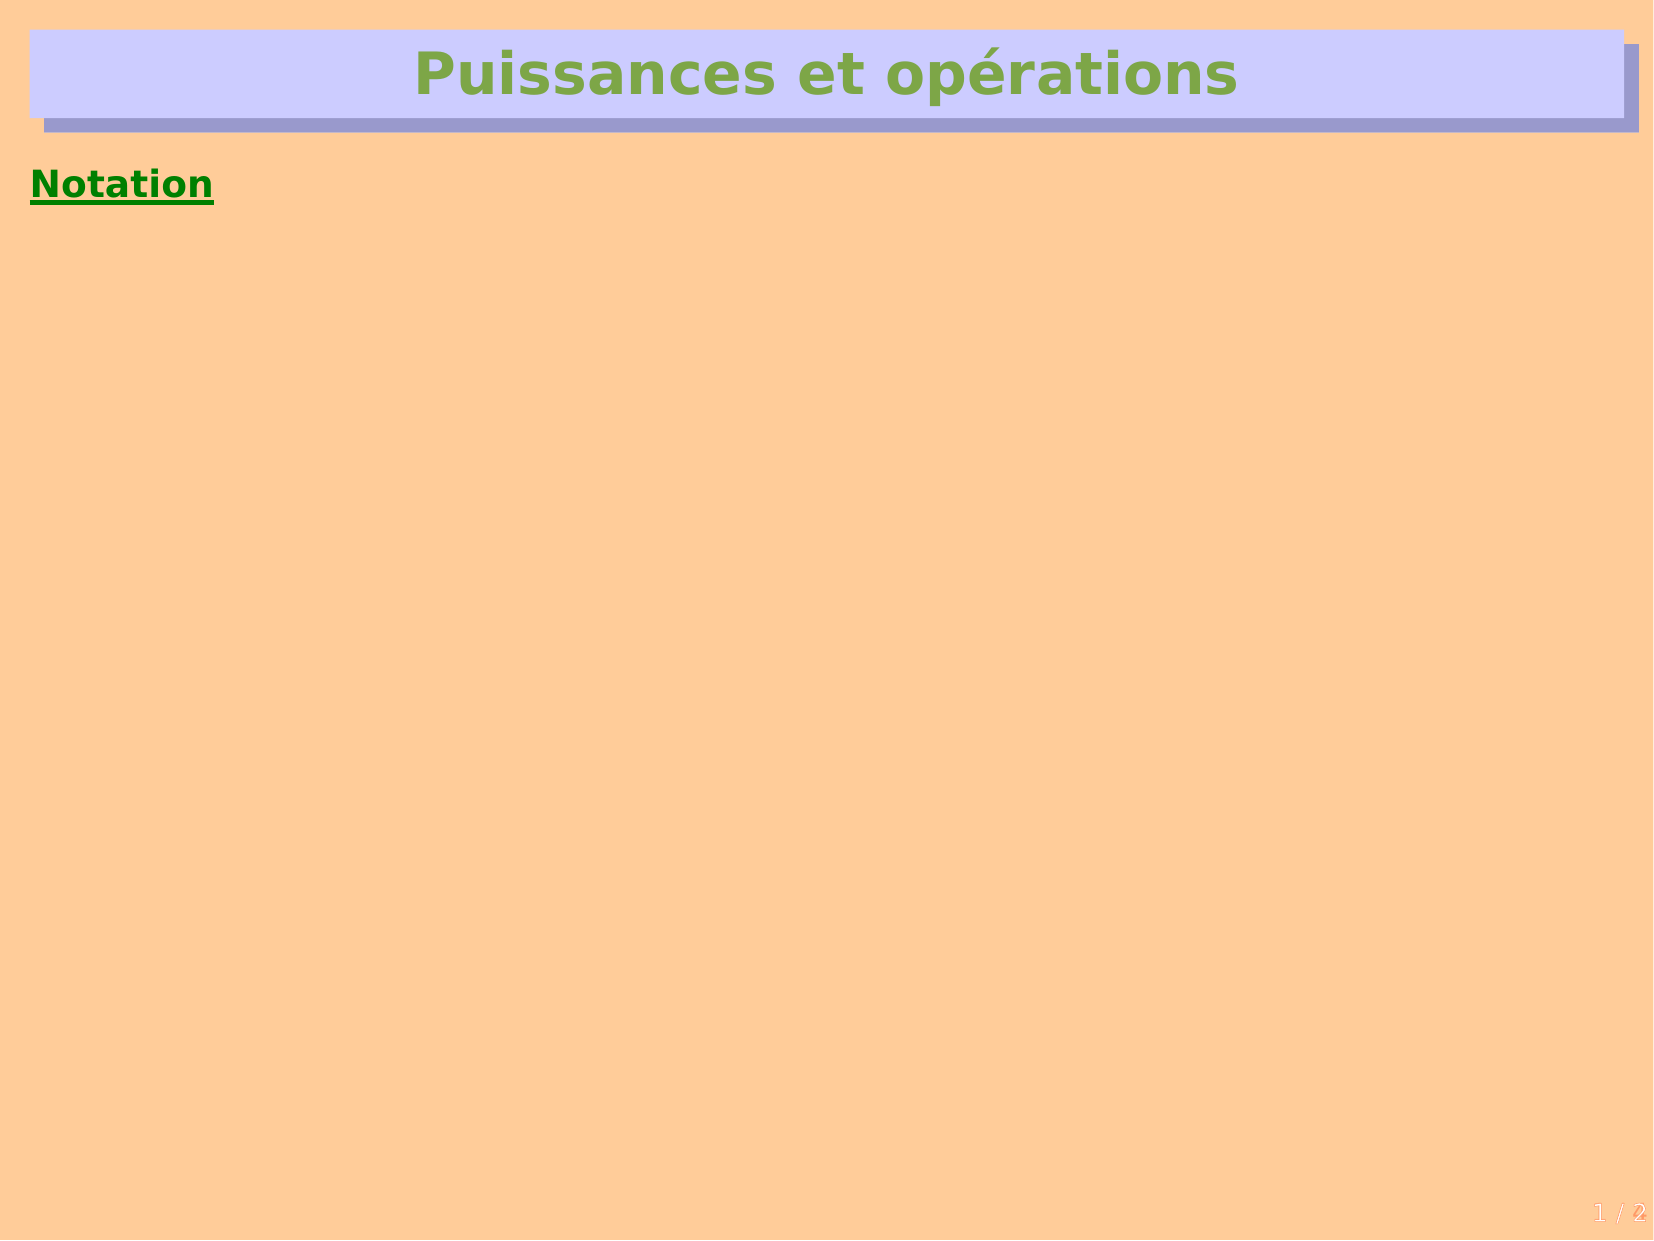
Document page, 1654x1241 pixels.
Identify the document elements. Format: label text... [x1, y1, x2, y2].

title Puissances et opérations [29, 29, 1625, 119]
text_box 1 / 2 [1591, 1198, 1649, 1235]
text_box Notation [29, 162, 215, 207]
